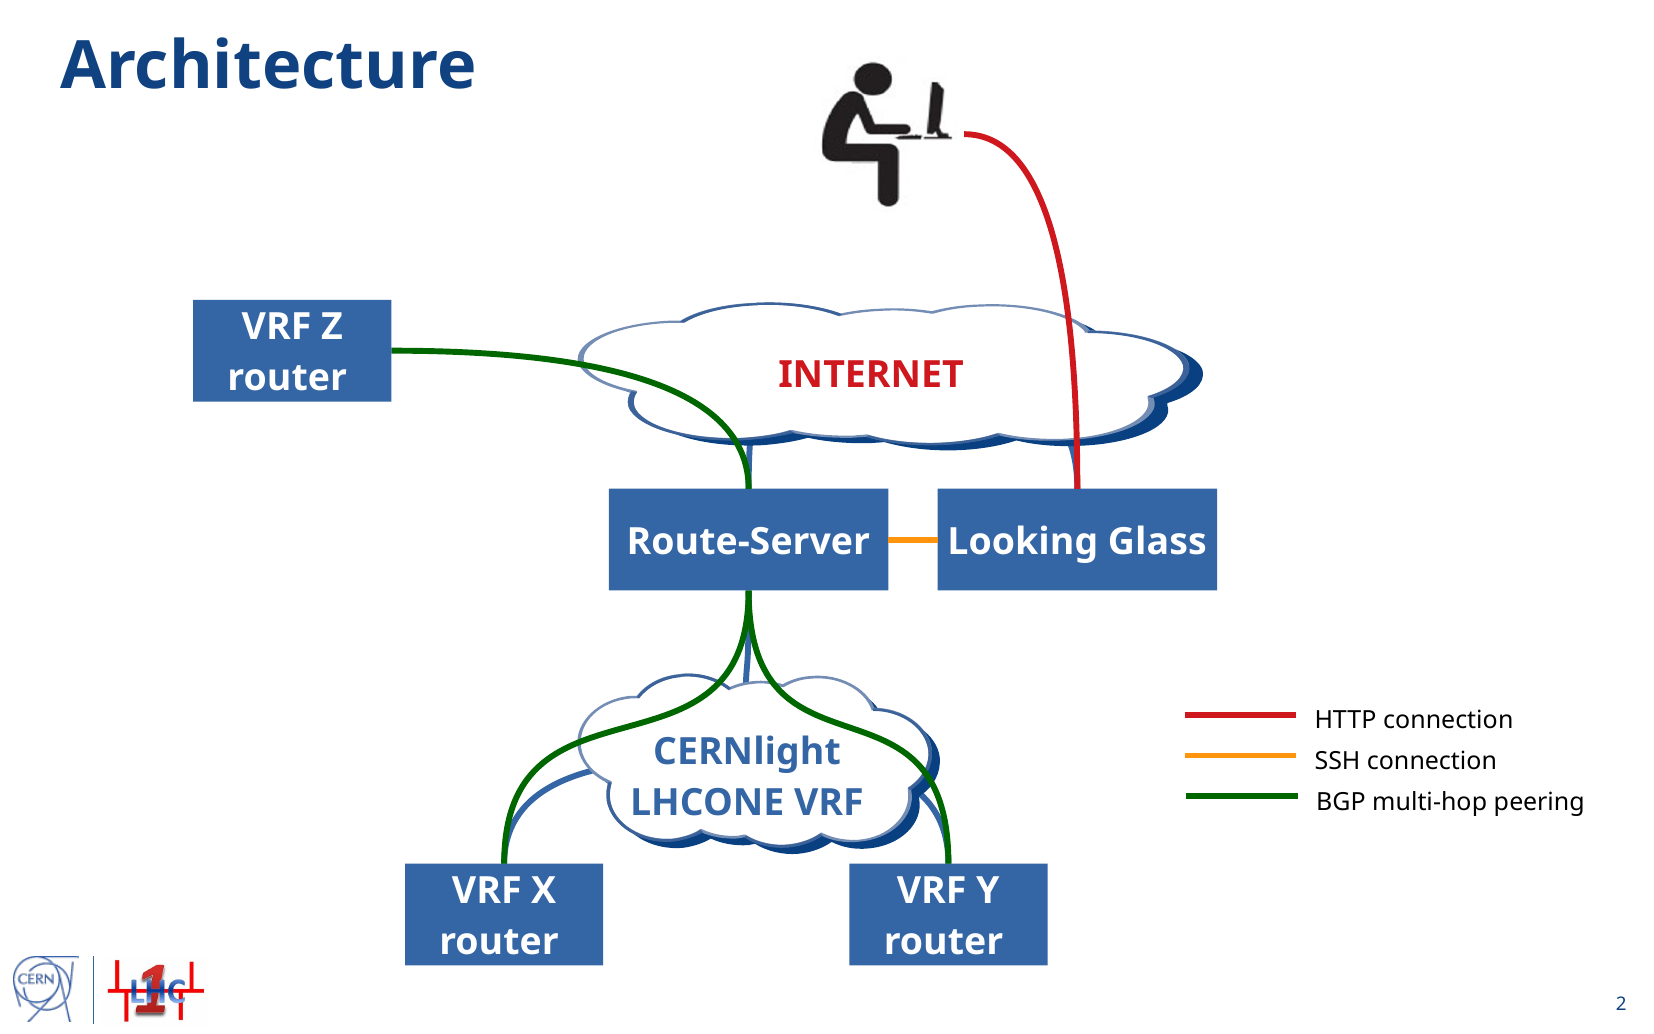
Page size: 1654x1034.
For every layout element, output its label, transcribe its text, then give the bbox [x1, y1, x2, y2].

text_box INTERNET [763, 340, 996, 458]
text_box SSH connection [1299, 744, 1590, 784]
text_box [581, 368, 734, 446]
text_box VRF X router [405, 863, 604, 966]
text_box [577, 673, 717, 739]
text_box VRF Y router [849, 863, 1048, 966]
text_box [777, 675, 940, 781]
picture [812, 56, 965, 213]
text_box BGP multi-hop peering [1301, 775, 1635, 859]
picture [13, 956, 79, 1032]
text_box HTTP connection [1299, 694, 1590, 744]
text_box [891, 749, 930, 843]
text_box VRF Z router [193, 299, 392, 402]
text_box CERNlight LHCONE VRF [603, 716, 891, 936]
picture [102, 955, 208, 1027]
text_box [577, 738, 603, 781]
text_box [1072, 318, 1203, 446]
text_box [577, 302, 1073, 447]
text_box Route-Server [608, 488, 889, 591]
text_box [675, 680, 809, 716]
text_box Looking Glass [937, 488, 1218, 591]
title Architecture [60, 0, 1528, 138]
